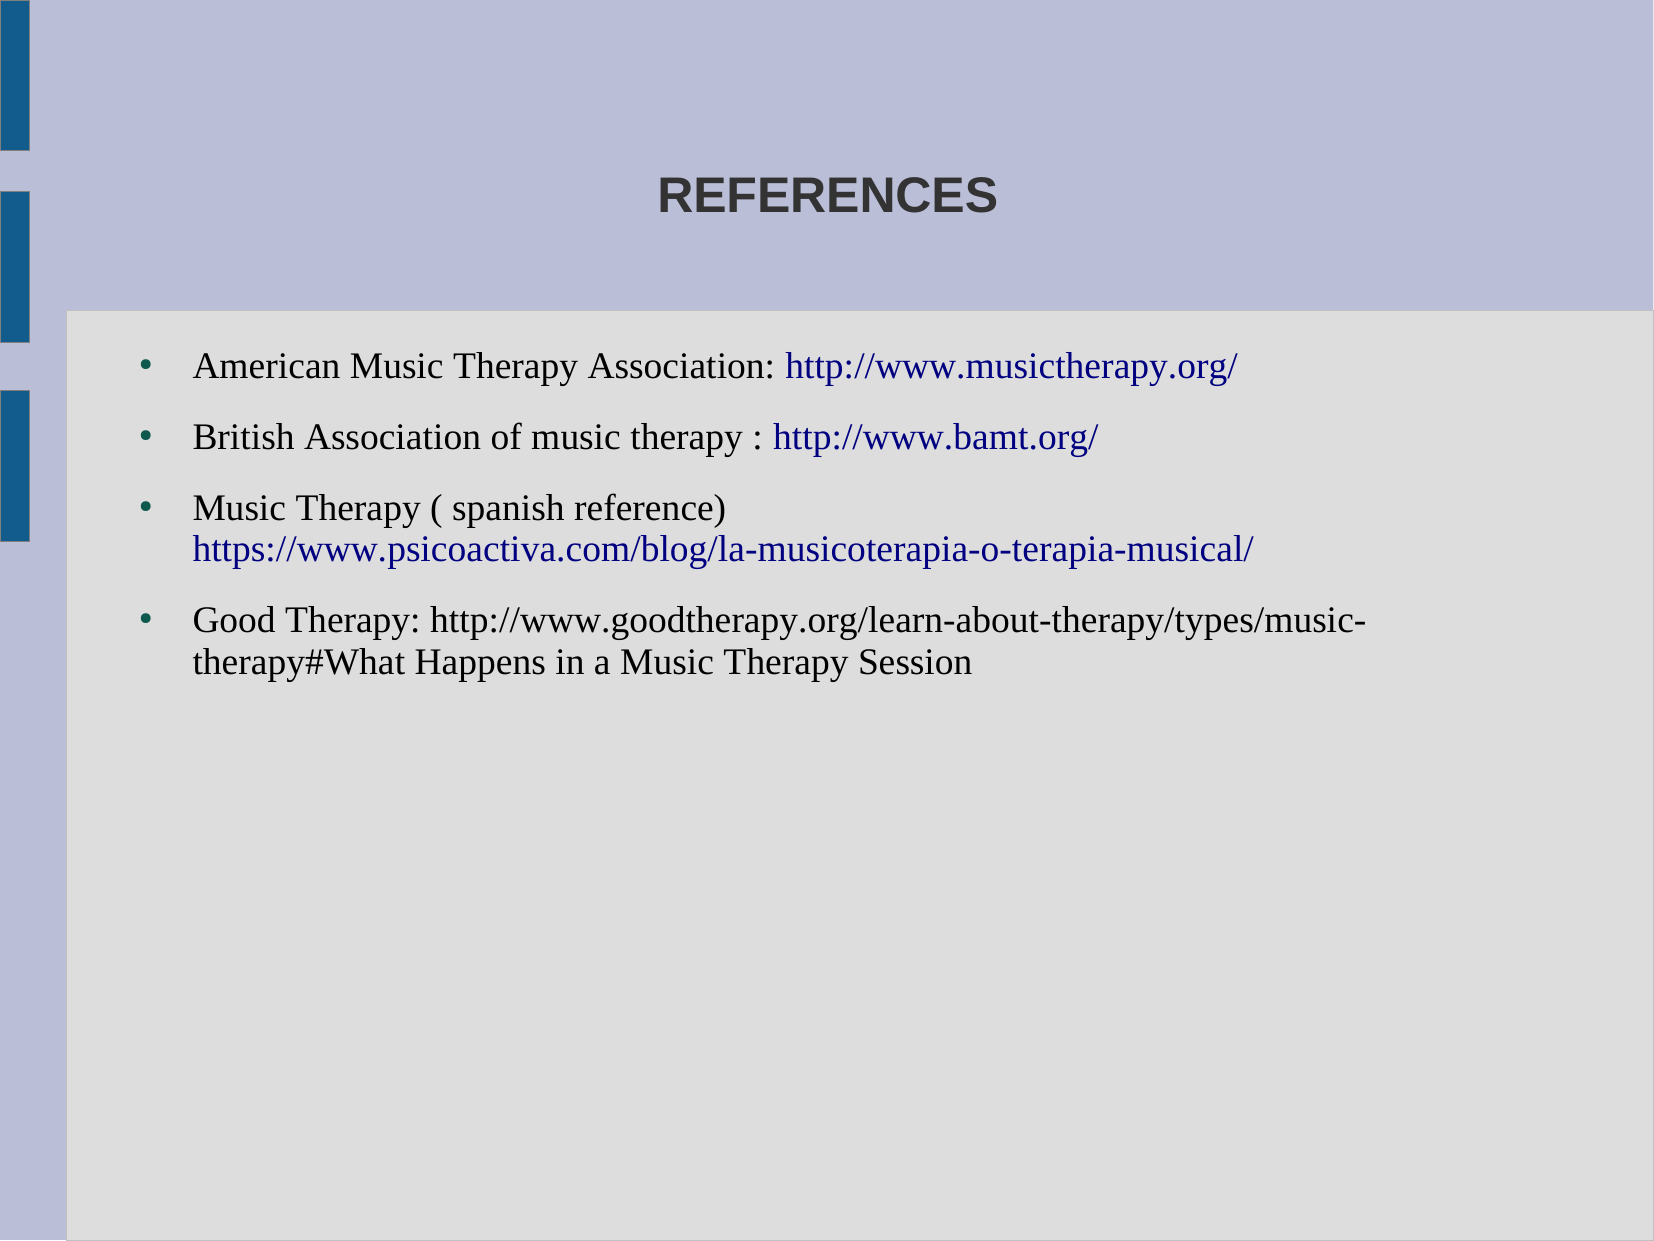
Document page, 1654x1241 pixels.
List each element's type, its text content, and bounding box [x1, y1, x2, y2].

list American Music Therapy Association: http://www.musictherapy.org/ British Association of music therapy : http://www.bamt.org/ Music Therapy ( spanish reference) https://www.psicoactiva.com/blog/la-musicoterapia-o-terapia-musical/ Good Therapy: http://www.goodtherapy.org/learn-about-therapy/types/music-therapy#What Happens in a Music Therapy Session [121, 344, 1534, 1127]
title REFERENCES [121, 91, 1534, 299]
